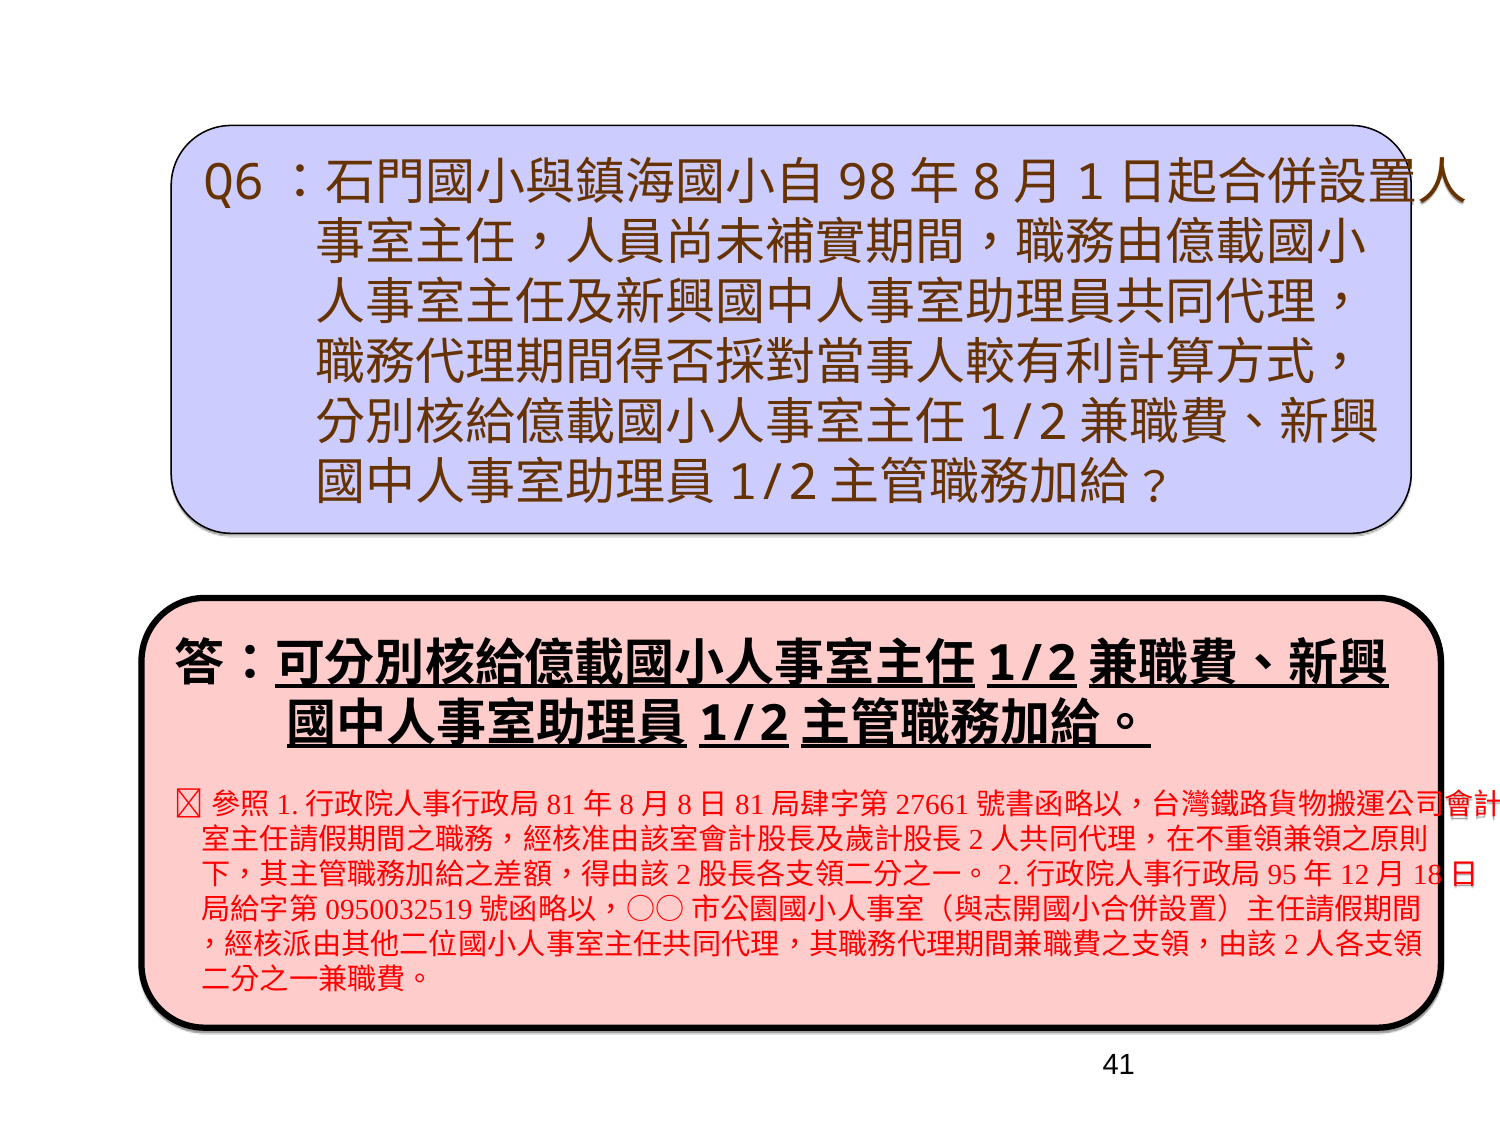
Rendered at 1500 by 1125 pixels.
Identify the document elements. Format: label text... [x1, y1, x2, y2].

text_box Q6：石門國小與鎮海國小自98年8月1日起合併設置人 事室主任，人員尚未補實期間，職務由億載國小 人事室主任及新興國中人事室助理員共同代理， 職務代理期間得否採對當事人較有利計算方式， 分別核給億載國小人事室主任1/2兼職費、新興 國中人事室助理員1/2主管職務加給﹖ [171, 125, 1412, 534]
text_box 41 [1087, 1037, 1401, 1088]
text_box 答：可分別核給億載國小人事室主任1/2兼職費、新興 國中人事室助理員1/2主管職務加給。 參照1.行政院人事行政局81年8月8日81局肆字第27661號書函略以，台灣鐵路貨物搬運公司會計 室主任請假期間之職務，經核准由該室會計股長及歲計股長2人共同代理，在不重領兼領之原則 下，其主管職務加給之差額，得由該2股長各支領二分之一。2.行政院人事行政局95年12月18日 局給字第0950032519號函略以，○○ 市公園國小人事室（與志開國小合併設置）主任請假期間 ，經核派由其他二位國小人事室主任共同代理，其職務代理期間兼職費之支領，由該2人各支領 二分之一兼職費。 [141, 597, 1441, 1028]
